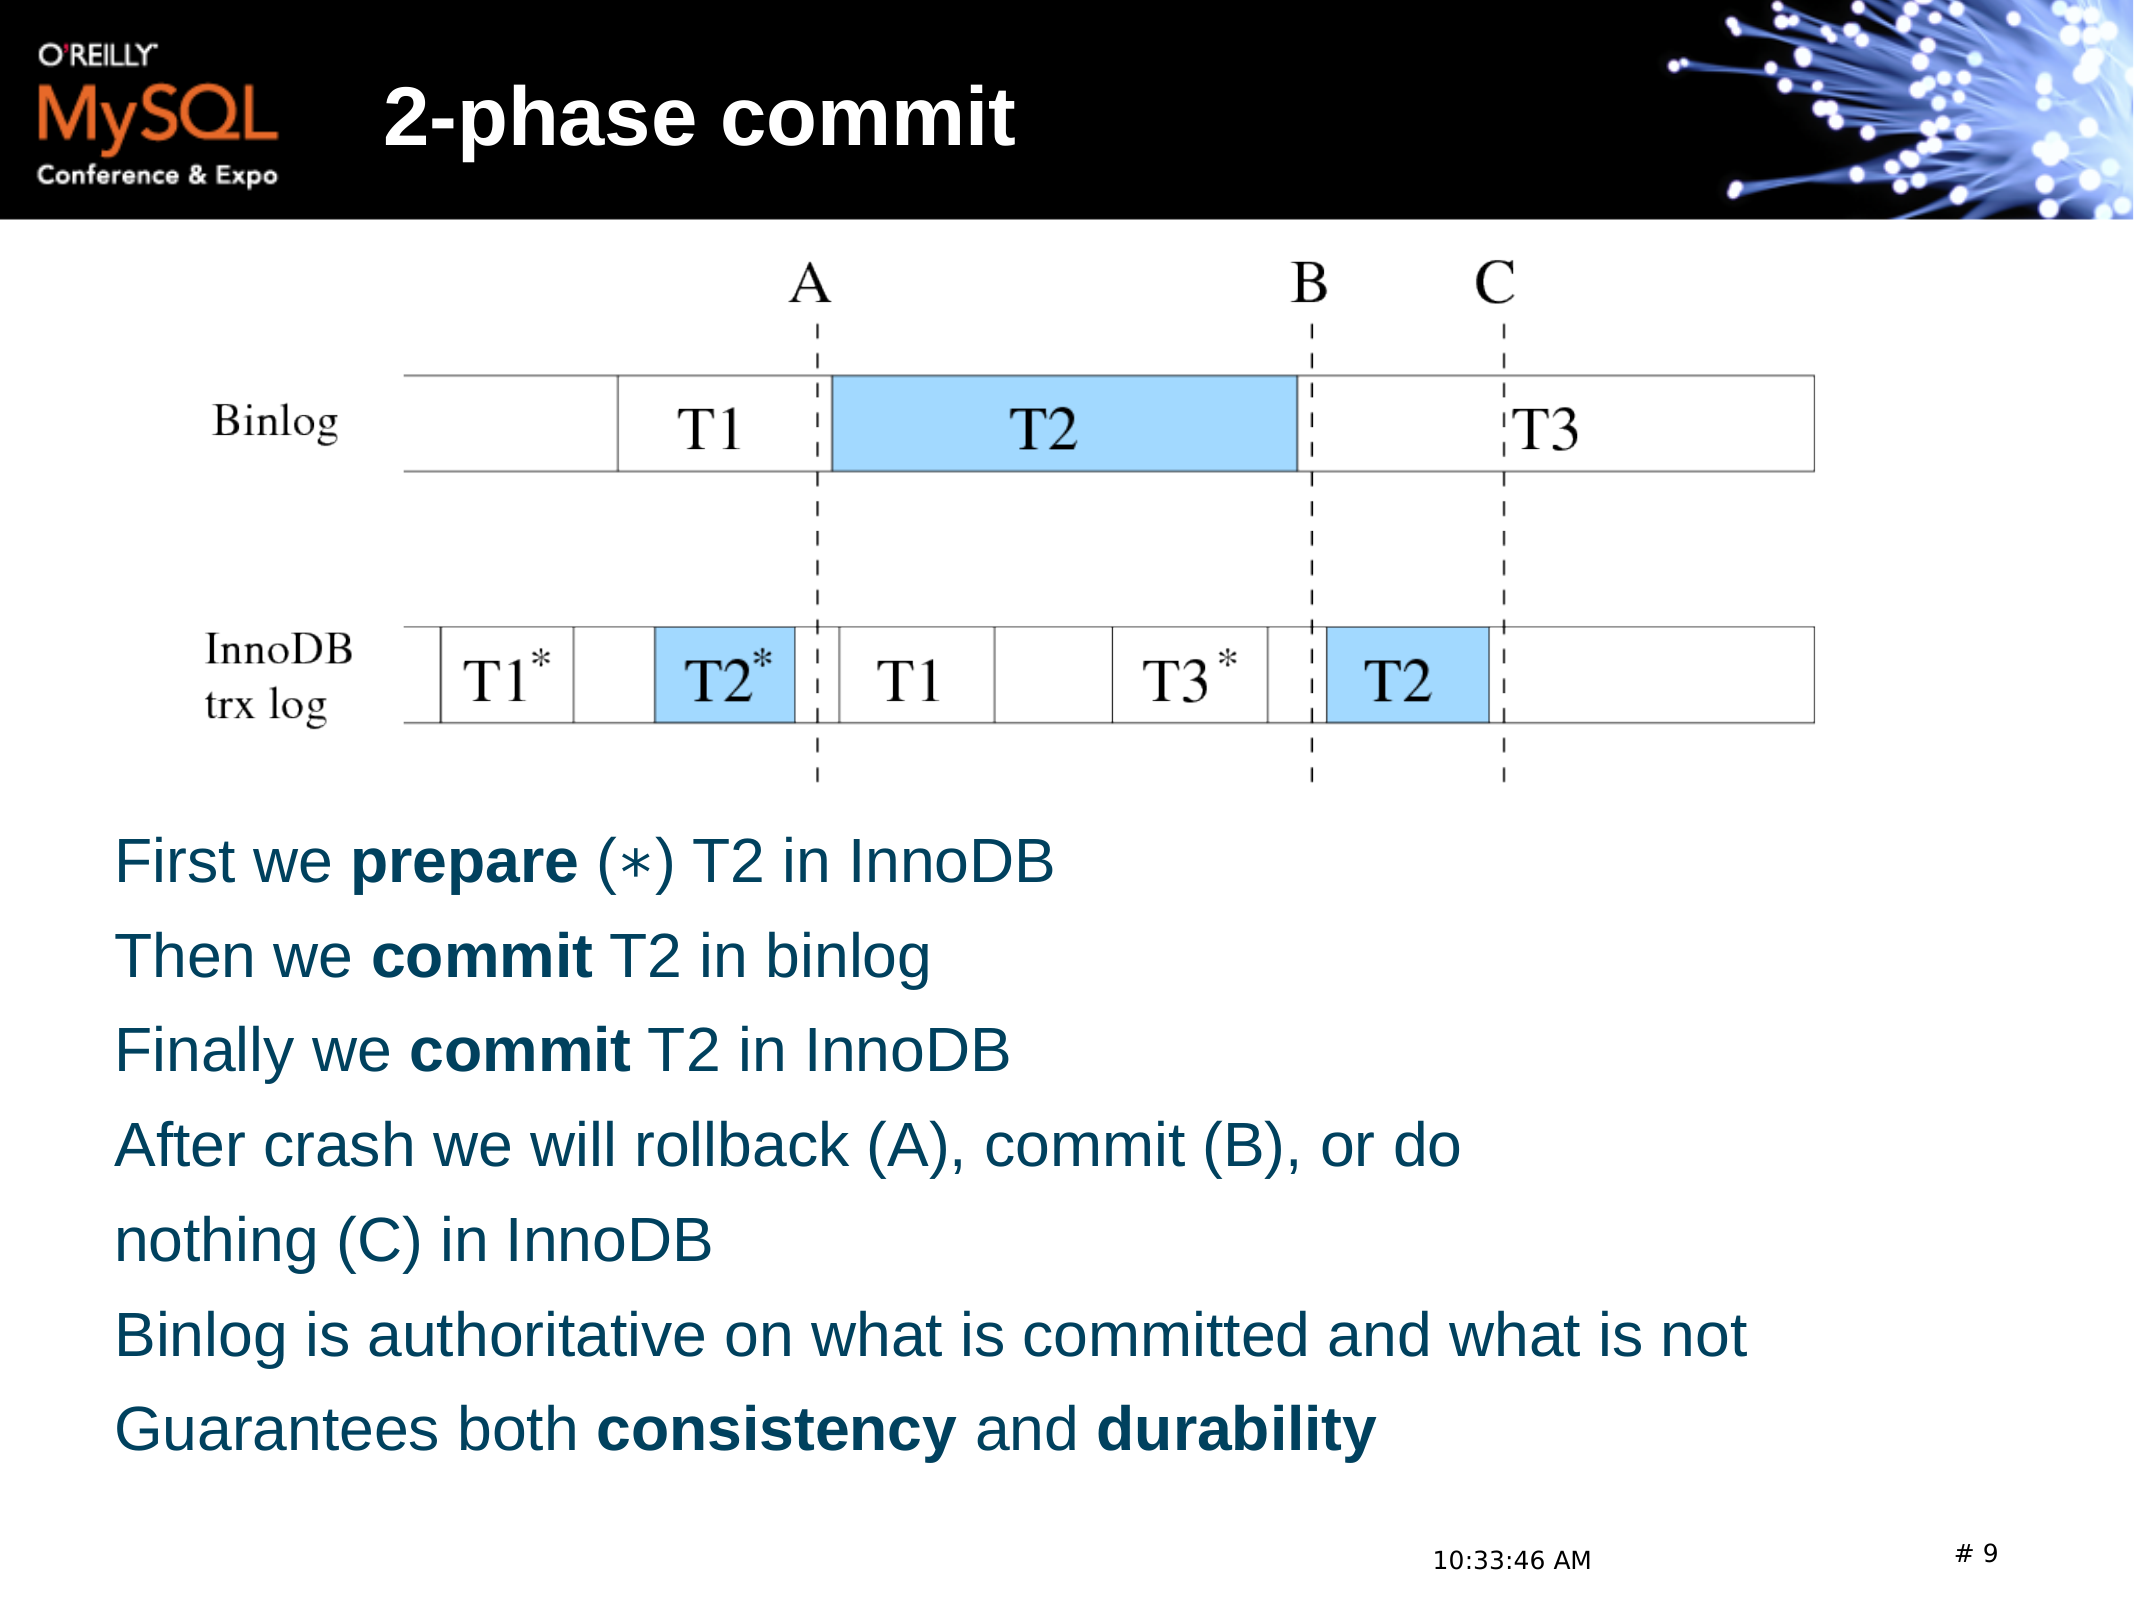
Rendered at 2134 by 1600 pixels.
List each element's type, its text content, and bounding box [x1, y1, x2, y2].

title 2-phase commit [374, 38, 2103, 195]
list First we prepare (∗) T2 in InnoDB Then we commit T2 in binlog Finally we commit T2 in InnoDB After crash we will rollback (A), commit (B), or do nothing (C) in InnoDB Binlog is authoritative on what is committed and what is not Guarantees both consistency and durability [31, 817, 2134, 1497]
picture [0, 0, 2134, 1600]
